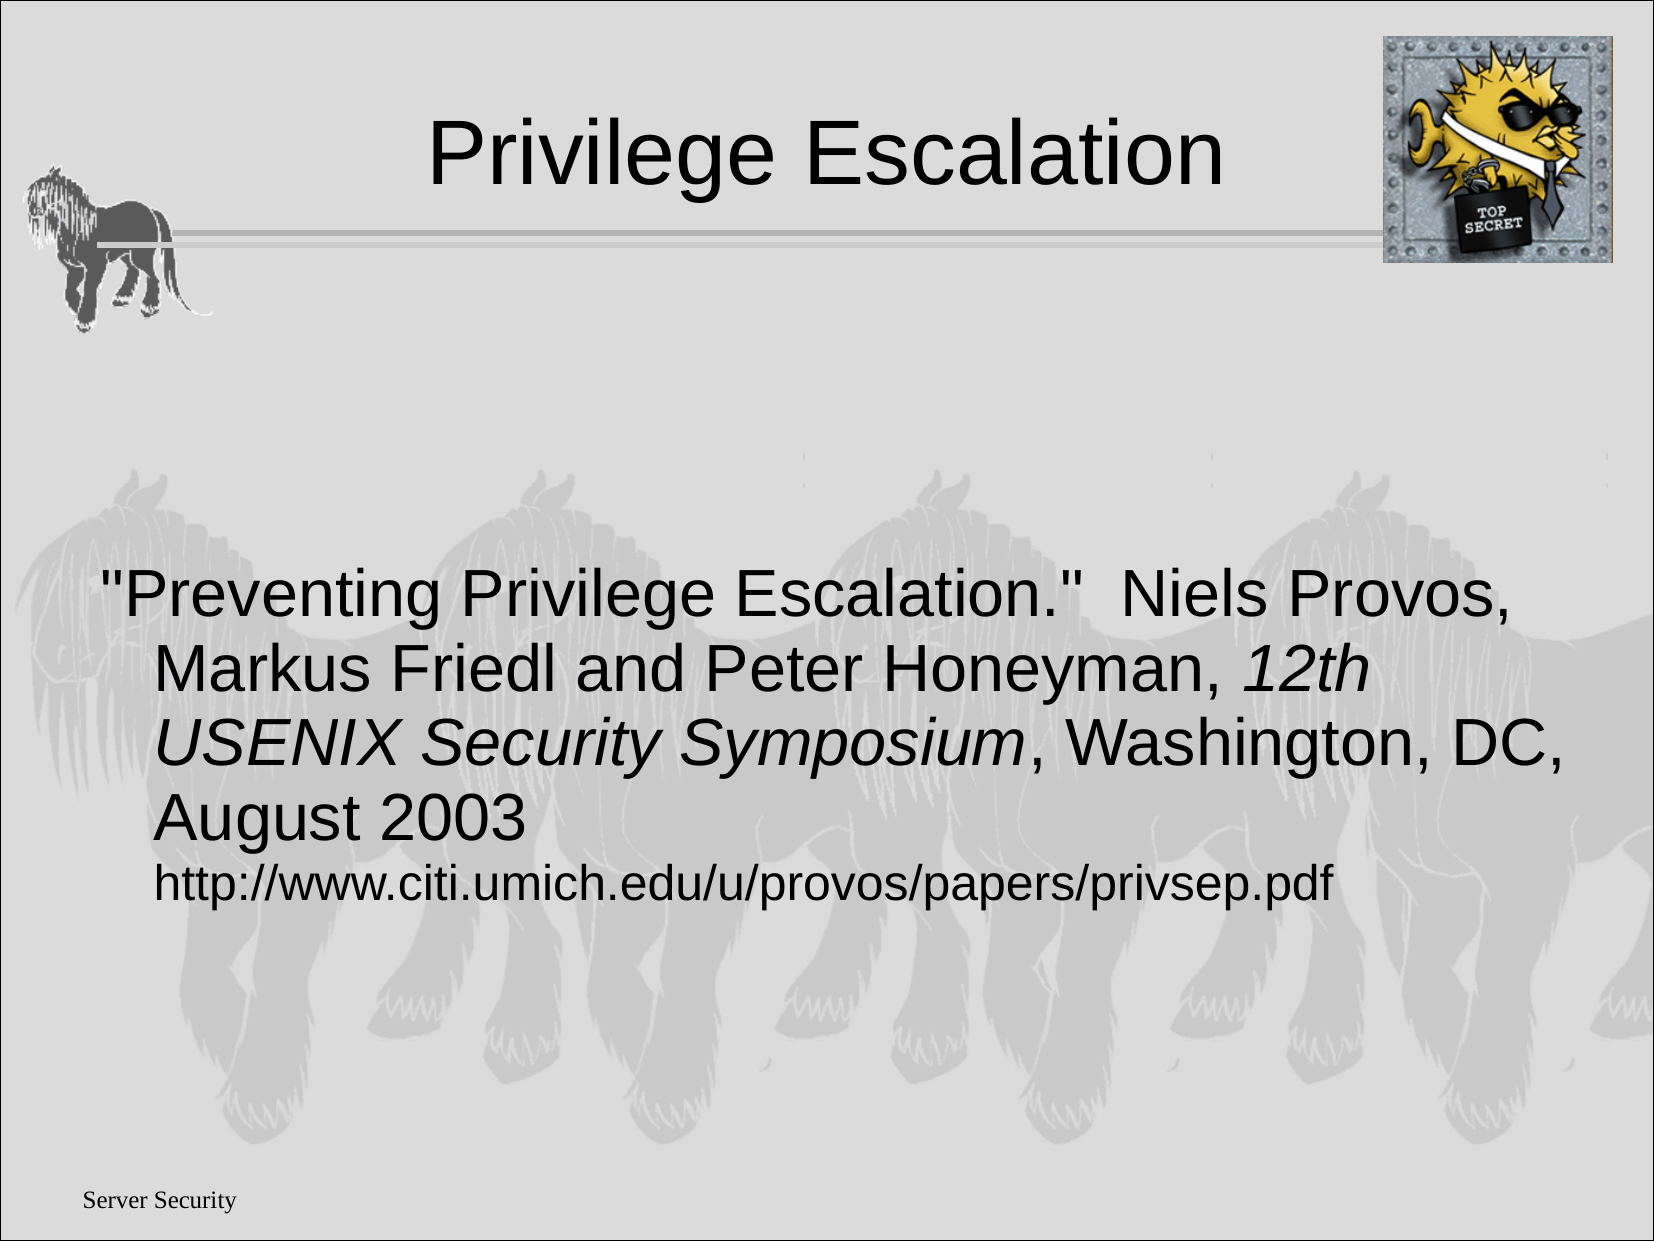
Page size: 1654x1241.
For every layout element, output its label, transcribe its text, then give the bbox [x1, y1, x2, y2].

picture [20, 159, 221, 338]
title Privilege Escalation [82, 49, 1571, 257]
picture [1383, 36, 1613, 263]
list "Preventing Privilege Escalation." Niels Provos, Markus Friedl and Peter Honeyman, 12th USENIX Security Symposium, Washington, DC, August 2003 http://www.citi.umich.edu/u/provos/papers/privsep.pdf [82, 290, 1571, 1109]
